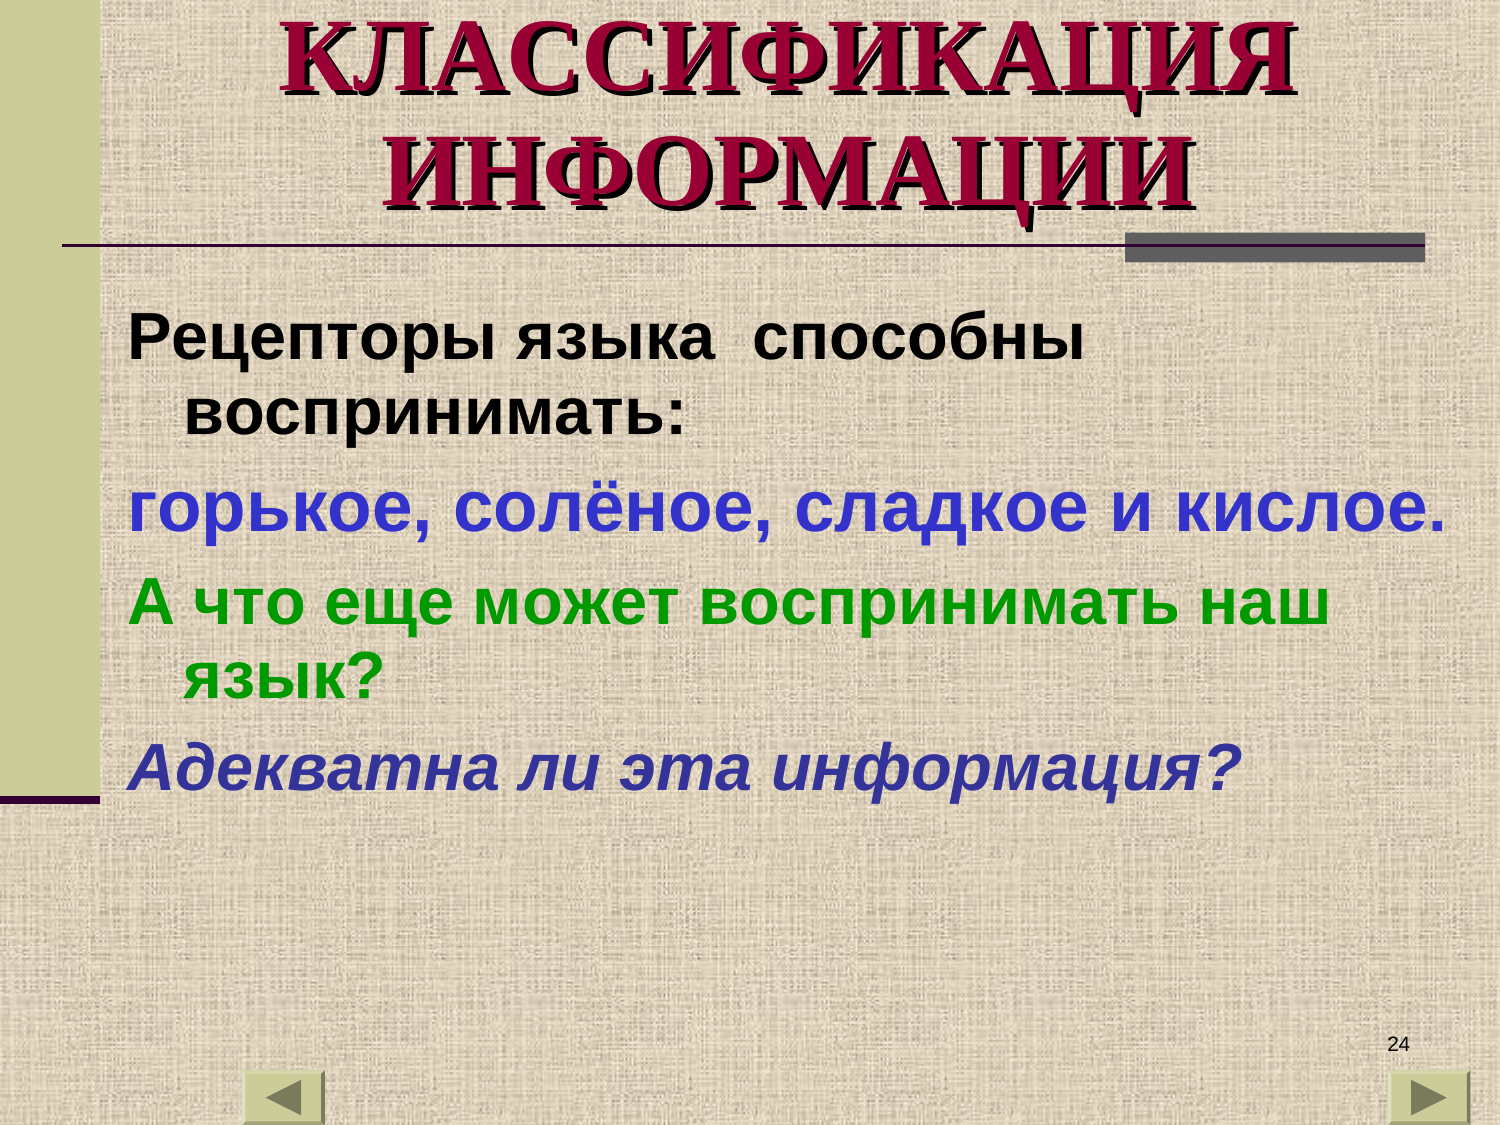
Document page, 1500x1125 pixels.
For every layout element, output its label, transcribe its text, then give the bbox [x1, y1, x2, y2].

text_box [243, 1070, 325, 1125]
text_box [1389, 1070, 1471, 1125]
picture [100, 0, 1125, 244]
list Рецепторы языка способны воспринимать: горькое, солёное, сладкое и кислое. А что еще может воспринимать наш язык? Адекватна ли эта информация? [112, 291, 1495, 1035]
picture [0, 0, 1500, 1125]
title КЛАССИФИКАЦИЯ ИНФОРМАЦИИ [150, 0, 1426, 243]
